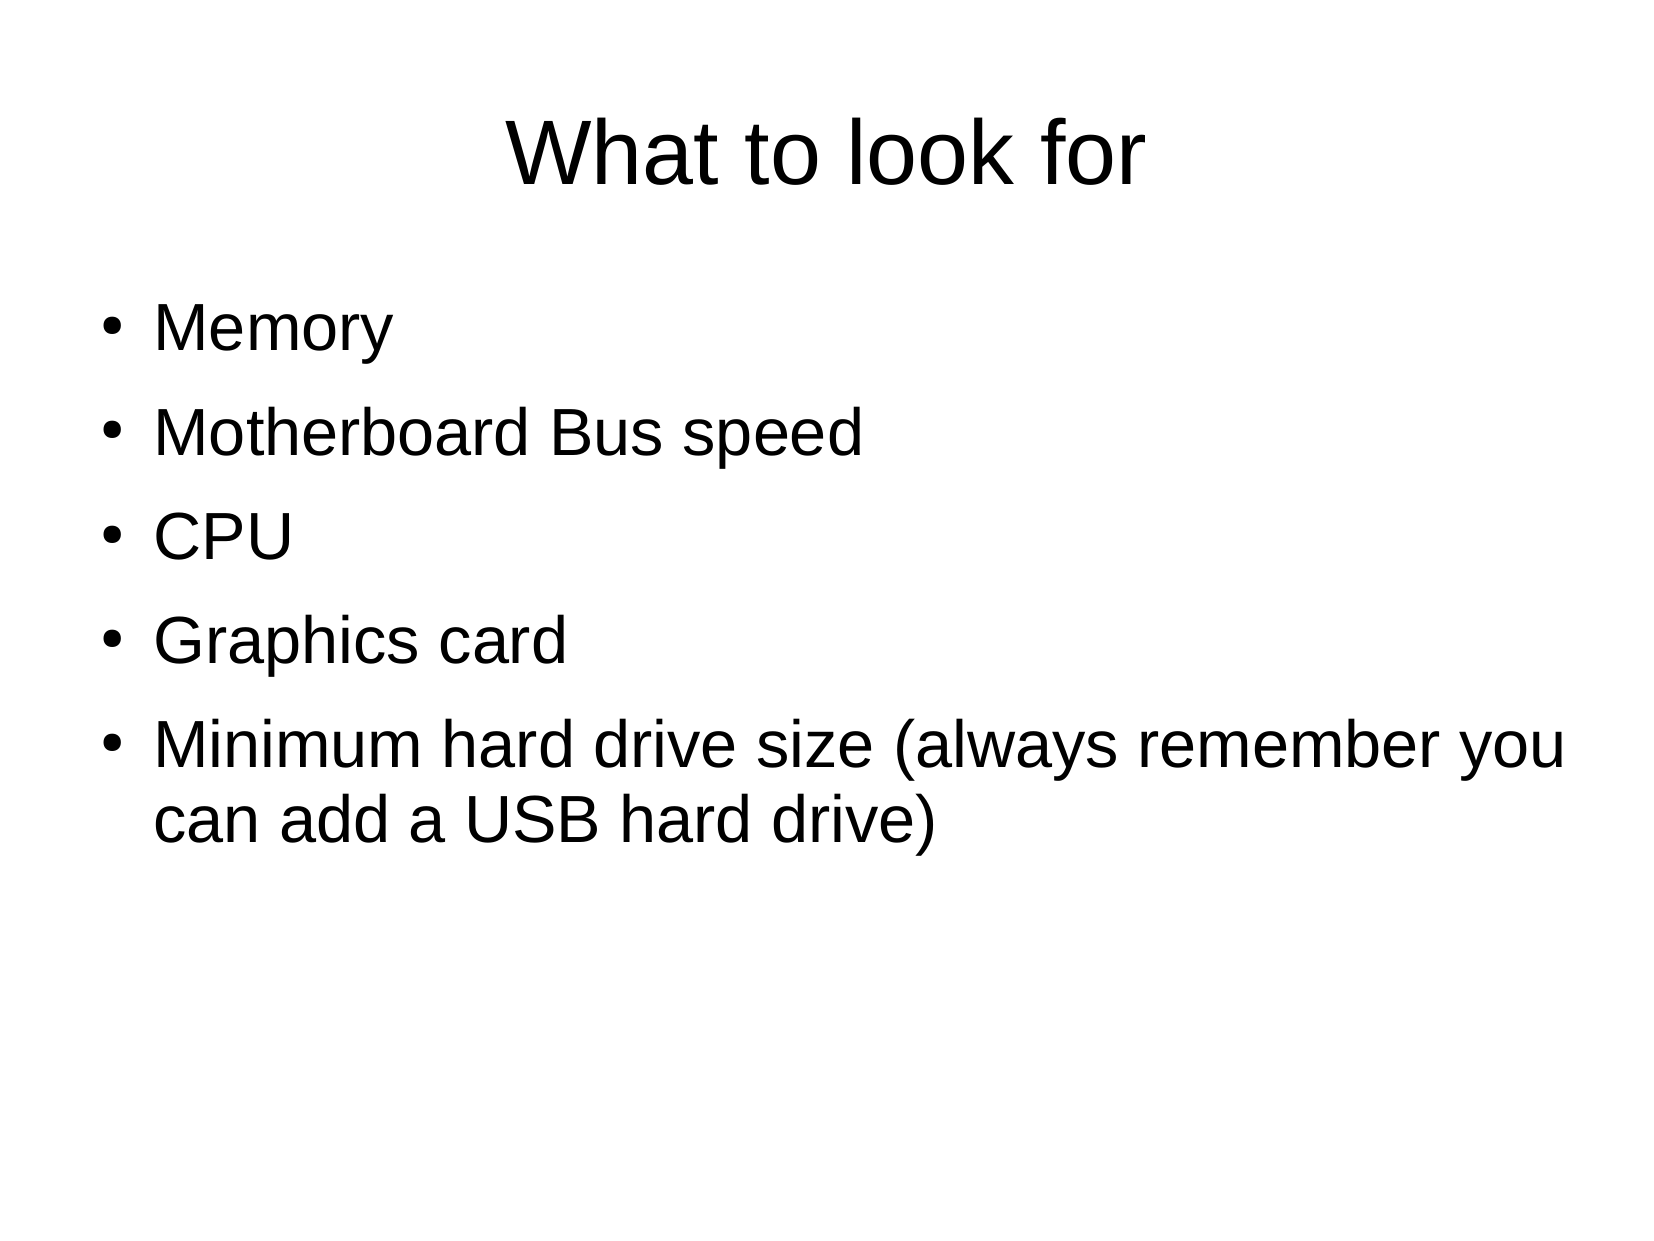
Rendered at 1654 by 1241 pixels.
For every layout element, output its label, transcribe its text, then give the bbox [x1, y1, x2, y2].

title What to look for [82, 56, 1571, 250]
list Memory Motherboard Bus speed CPU Graphics card Minimum hard drive size (always remember you can add a USB hard drive) [82, 290, 1571, 1109]
